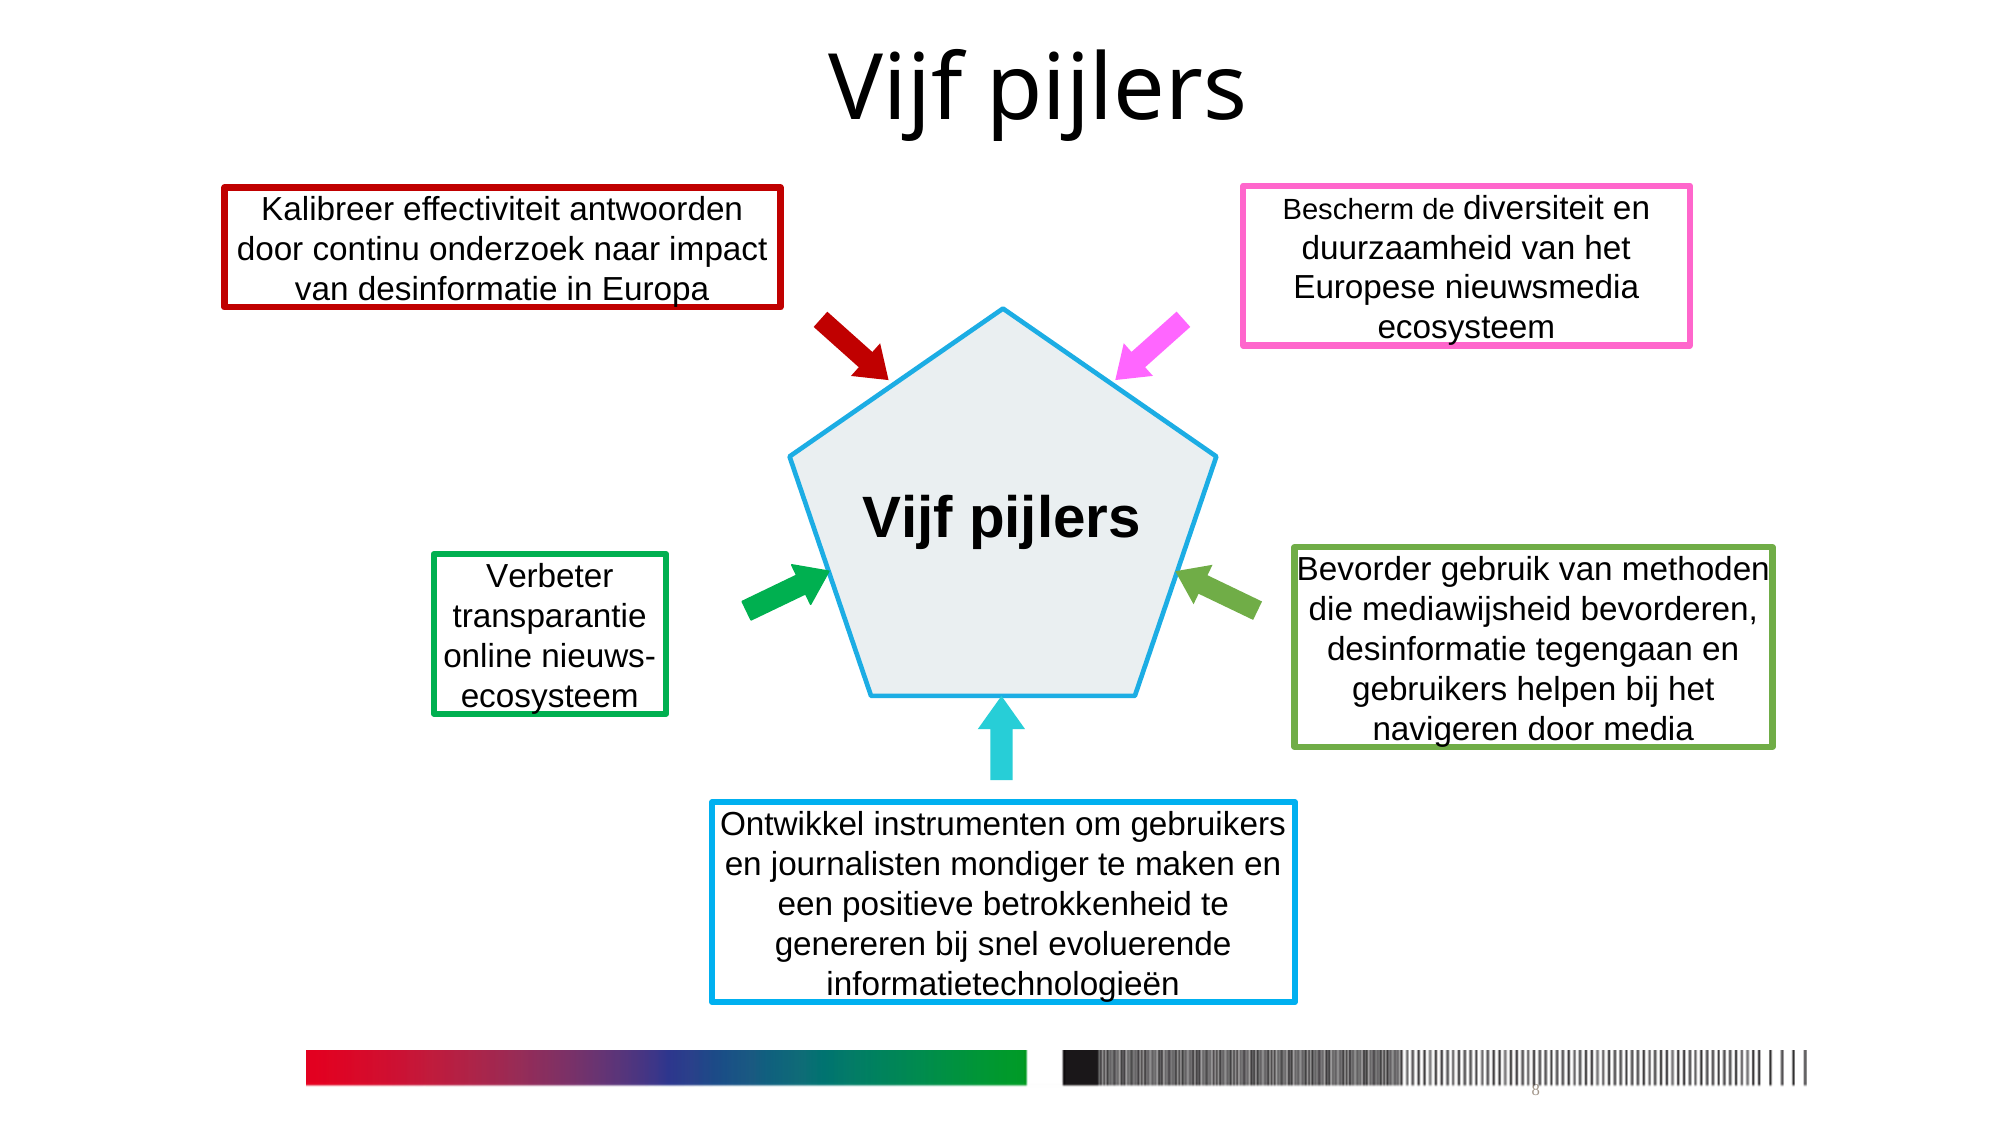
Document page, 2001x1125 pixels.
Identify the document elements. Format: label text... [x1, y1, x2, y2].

text_box Bevorder gebruik van methoden die mediawijsheid bevorderen, desinformatie tegengaan en gebruikers helpen bij het navigeren door media [1295, 547, 1772, 747]
text_box [742, 564, 827, 620]
text_box [1115, 311, 1191, 381]
text_box Kalibreer effectiviteit antwoorden door continu onderzoek naar impact van desinformatie in Europa [225, 187, 780, 307]
picture [306, 1050, 1807, 1101]
text_box Vijf pijlers [100, 39, 1976, 140]
text_box [813, 311, 889, 381]
text_box Bescherm de diversiteit en duurzaamheid van het Europese nieuwsmedia ecosysteem [1243, 186, 1690, 346]
text_box Ontwikkel instrumenten om gebruikers en journalisten mondiger te maken en een positieve betrokkenheid te genereren bij snel evoluerende informatietechnologieën [712, 802, 1295, 1002]
text_box Vijf pijlers [805, 472, 1199, 557]
text_box [789, 308, 1217, 508]
text_box Verbeter transparantie online nieuws-ecosysteem [434, 554, 666, 714]
text_box [823, 557, 1263, 781]
